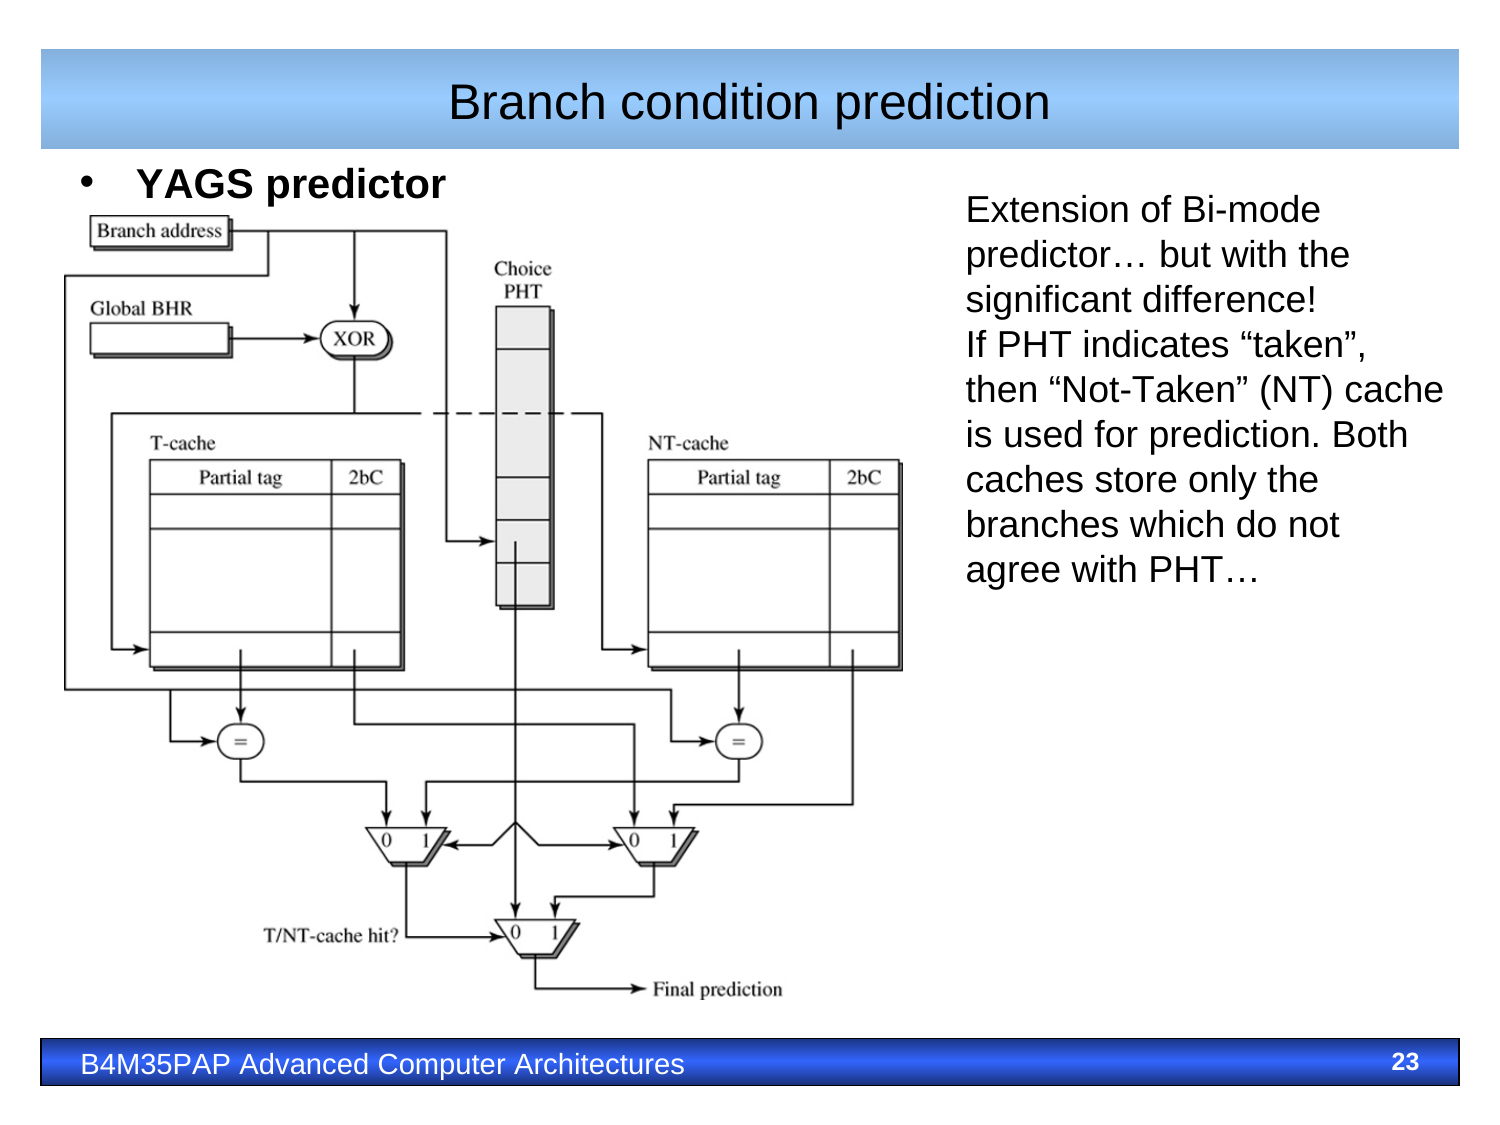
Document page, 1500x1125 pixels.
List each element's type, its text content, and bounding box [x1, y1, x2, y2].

text_box Extension of Bi-mode predictor… but with the significant difference! If PHT indicates “taken”, then “Not-Taken” (NT) cache is used for prediction. Both caches store only the branches which do not agree with PHT… [950, 177, 1461, 643]
text_box YAGS predictor [64, 148, 1436, 1000]
title Branch condition prediction [41, 49, 1459, 149]
picture [64, 215, 903, 1000]
